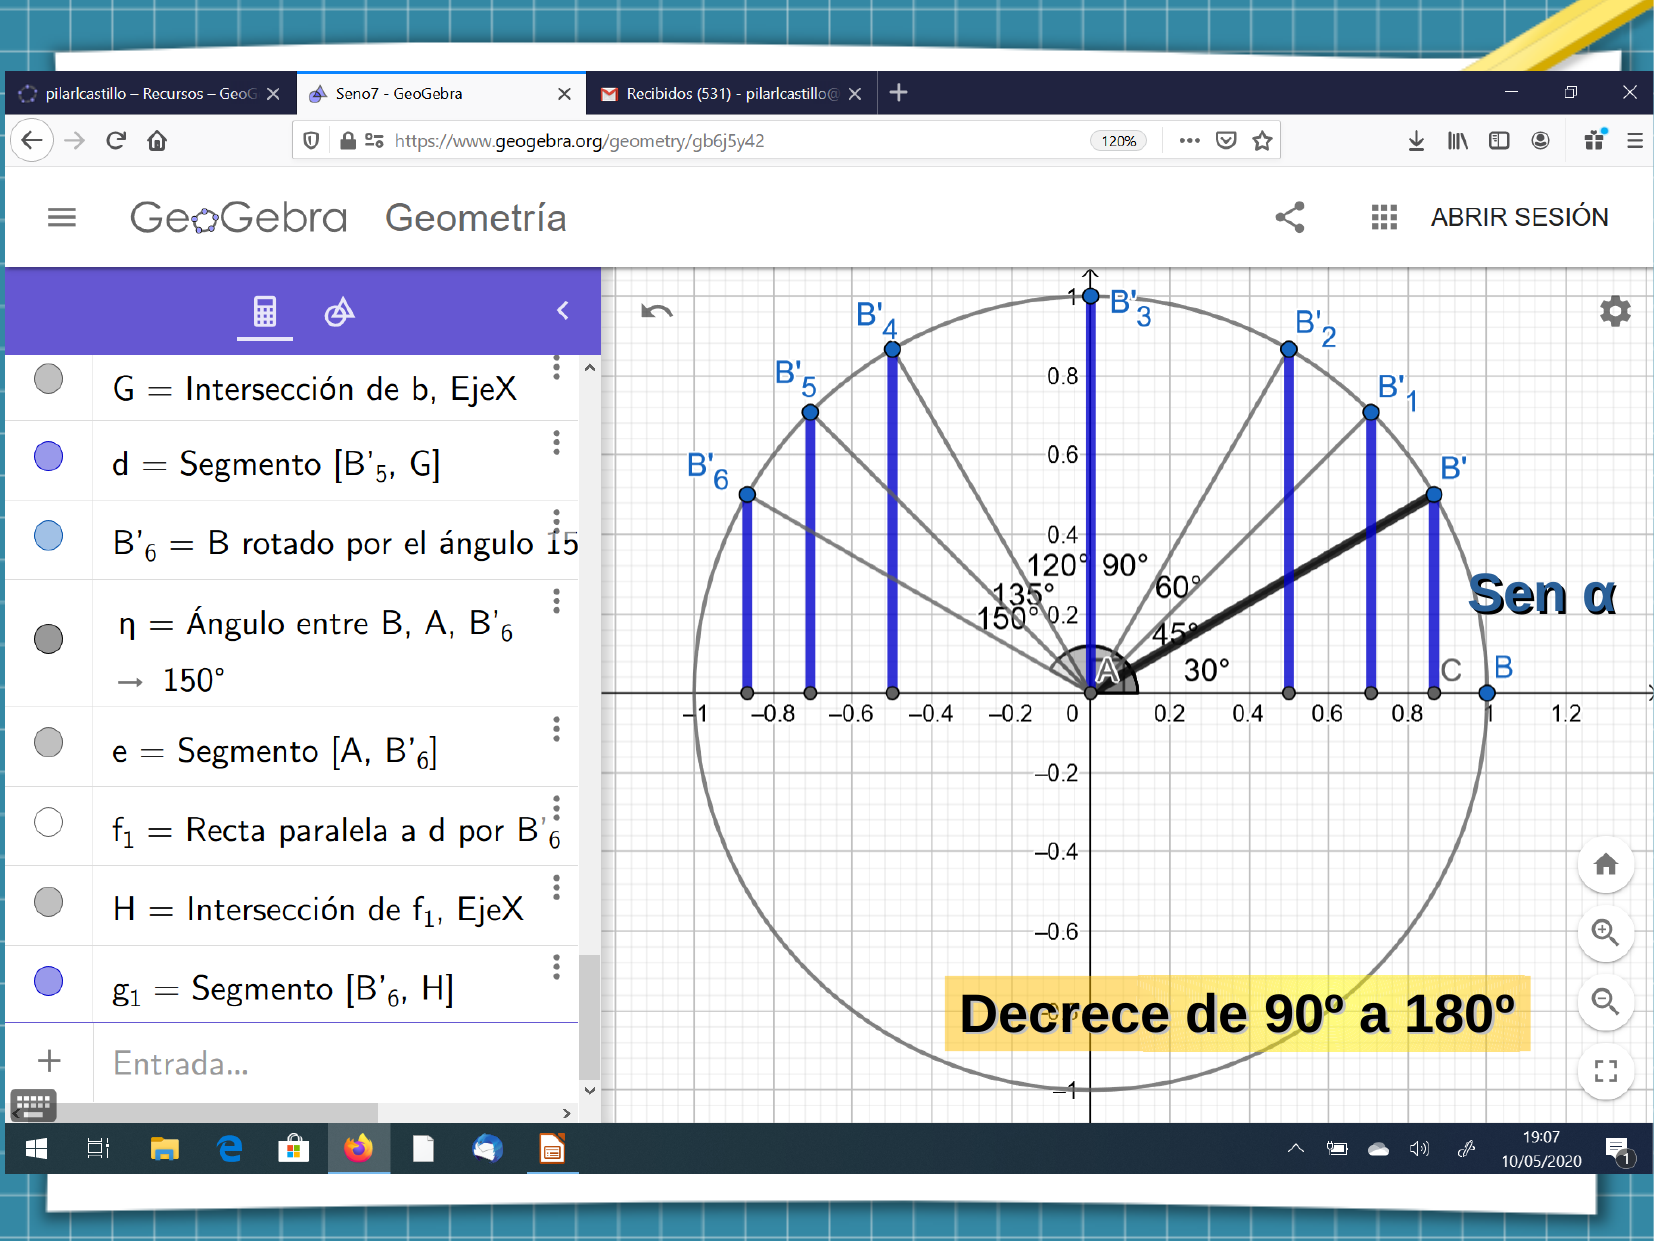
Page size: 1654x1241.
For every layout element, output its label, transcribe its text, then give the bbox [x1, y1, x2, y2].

text_box Sen α [1452, 555, 1642, 692]
text_box Decrece de 90º a 180º [944, 975, 1531, 1052]
picture [0, 0, 1654, 1241]
